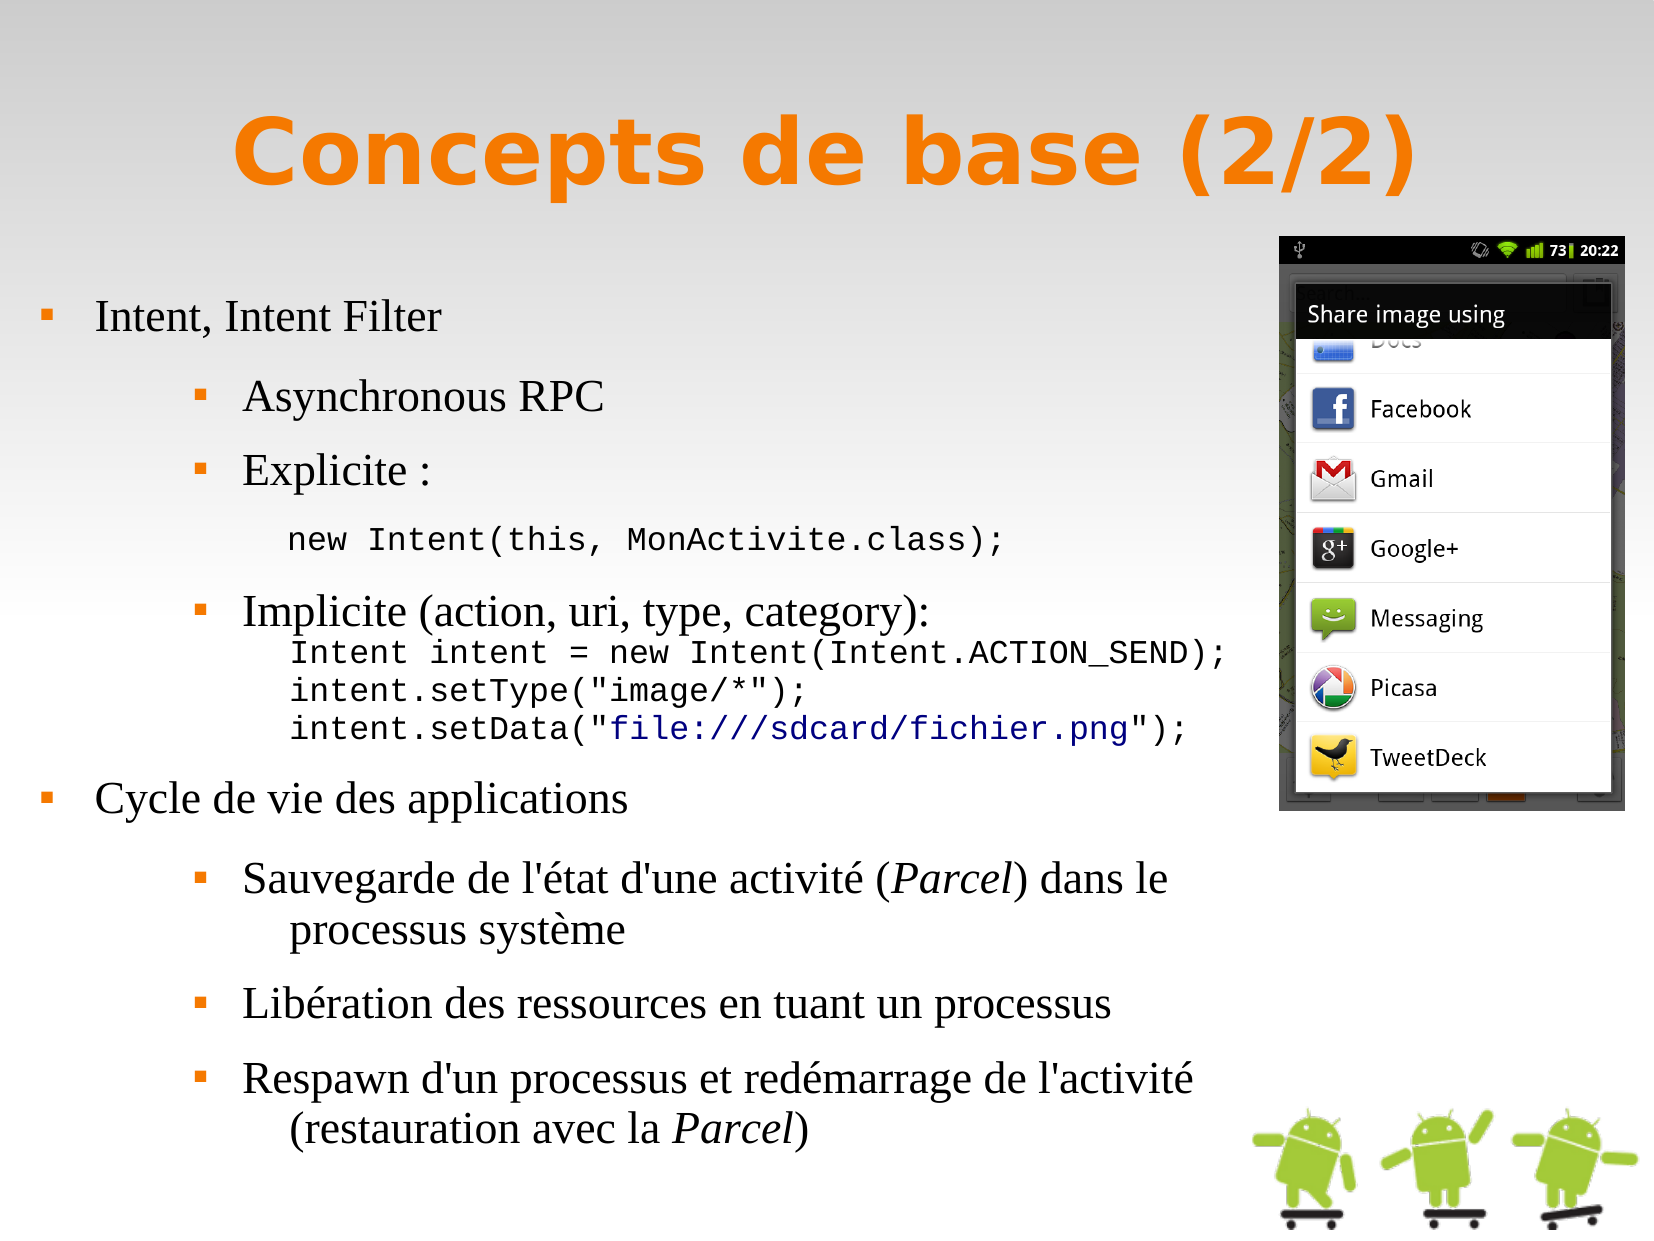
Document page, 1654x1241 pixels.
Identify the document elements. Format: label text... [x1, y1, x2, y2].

list Intent, Intent Filter Asynchronous RPC Explicite : new Intent(this, MonActivite.class); Implicite (action, uri, type, category): Intent intent = new Intent(Intent.ACTION_SEND); intent.setType("image/*"); intent.setData("file:///sdcard/fichier.png"); Cycle de vie des applications Sauvegarde de l'état d'une activité (Parcel) dans le processus système Libération des ressources en tuant un processus Respawn d'un processus et redémarrage de l'activité (restauration avec la Parcel) [5, 290, 1241, 1202]
title Concepts de base (2/2) [82, 49, 1571, 257]
picture [1251, 1104, 1643, 1230]
picture [1279, 236, 1625, 811]
